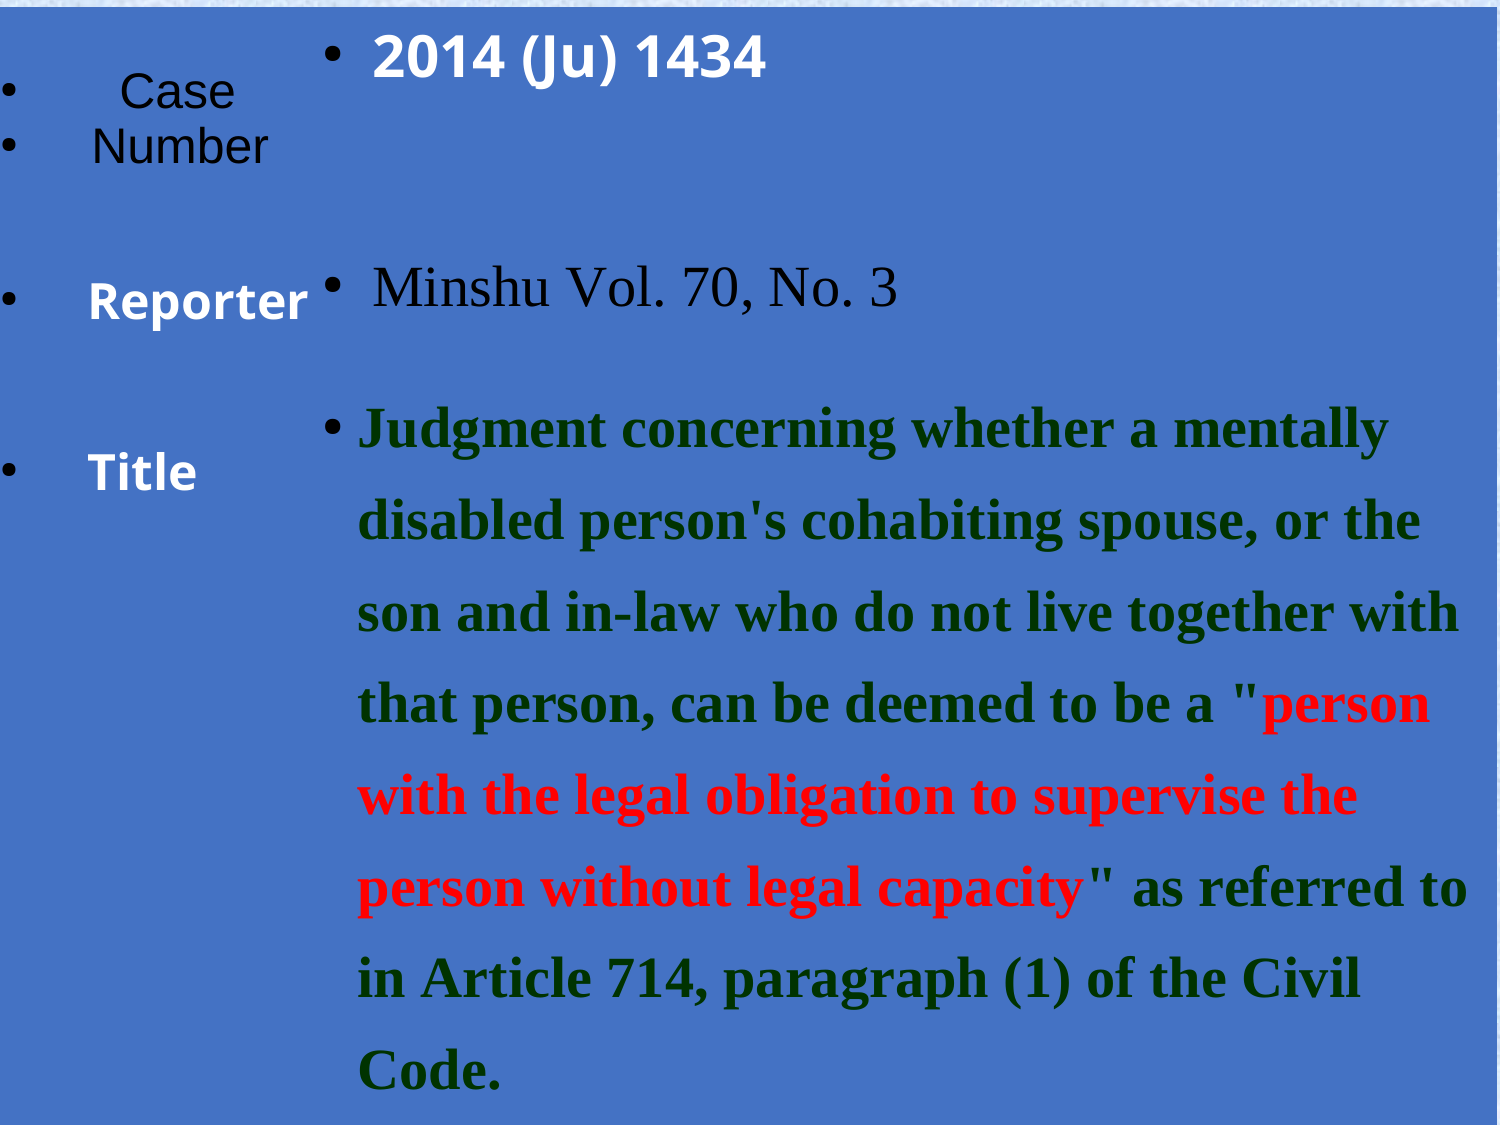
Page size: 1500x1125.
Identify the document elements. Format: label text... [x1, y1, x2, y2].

table_cell Judgment concerning whether a mentally disabled person's cohabiting spouse, or the son and in-law who do not live together with that person, can be deemed to be a "person with the legal obligation to supervise the person without legal capacity" as referred to in Article 714, paragraph (1) of the Civil Code. [322, 369, 1497, 1125]
table_header Case Number [0, 7, 322, 231]
table_cell Minshu Vol. 70, No. 3 [322, 231, 1497, 369]
table_cell Title [0, 369, 322, 1125]
table_header 2014 (Ju) 1434 [322, 7, 1497, 231]
table_cell Reporter [0, 231, 322, 369]
